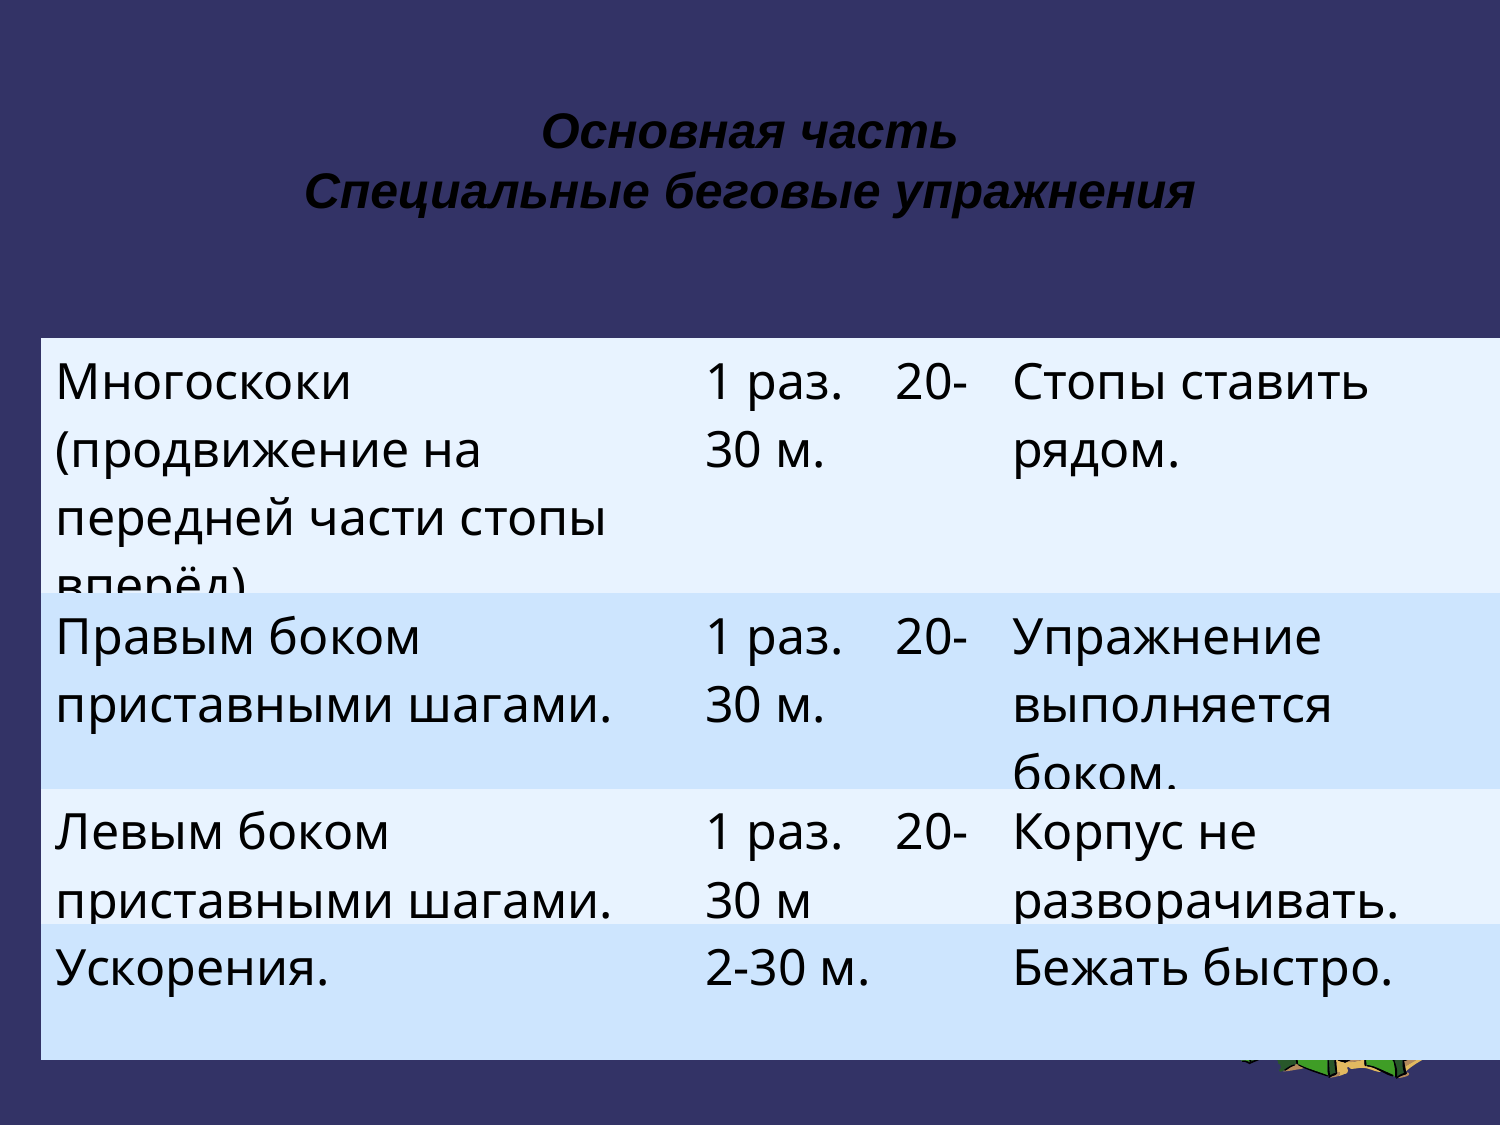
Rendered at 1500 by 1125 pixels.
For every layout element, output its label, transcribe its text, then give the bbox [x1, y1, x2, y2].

table_cell 1 раз. 20-30 м [691, 789, 997, 924]
table_header 1 раз. 20-30 м. [691, 338, 997, 593]
table_header Многоскоки (продвижение на передней части стопы вперёд). [41, 338, 691, 593]
table_cell Упражнение выполняется боком. [997, 593, 1500, 789]
title Основная часть Специальные беговые упражнения [75, 0, 1426, 316]
table_cell 1 раз. 20-30 м. [691, 593, 997, 789]
table_header Стопы ставить рядом. [997, 338, 1500, 593]
table_cell Правым боком приставными шагами. [41, 593, 691, 789]
table_cell Ускорения. [41, 924, 691, 1060]
table_cell Корпус не разворачивать. [997, 789, 1500, 924]
table_cell Левым боком приставными шагами. [41, 789, 691, 924]
table_cell Бежать быстро. [997, 924, 1500, 1060]
table_cell 2-30 м. [691, 924, 997, 1060]
